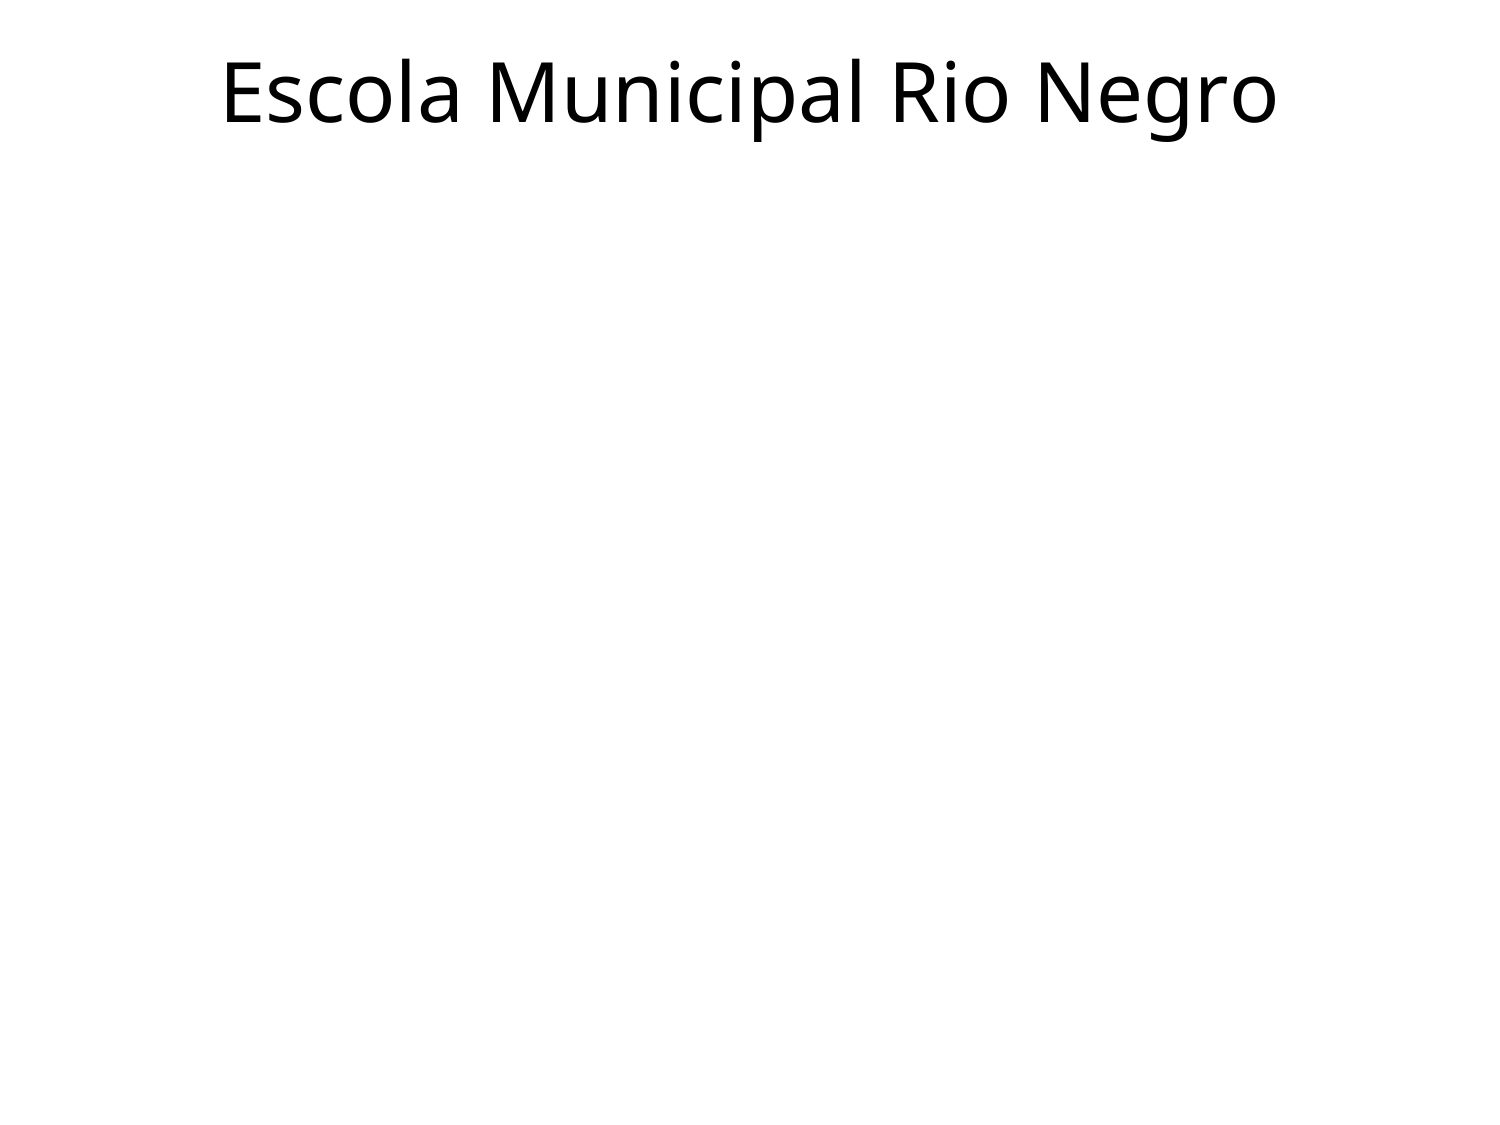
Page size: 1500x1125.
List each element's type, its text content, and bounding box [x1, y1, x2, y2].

title Escola Municipal Rio Negro [75, 31, 1426, 247]
